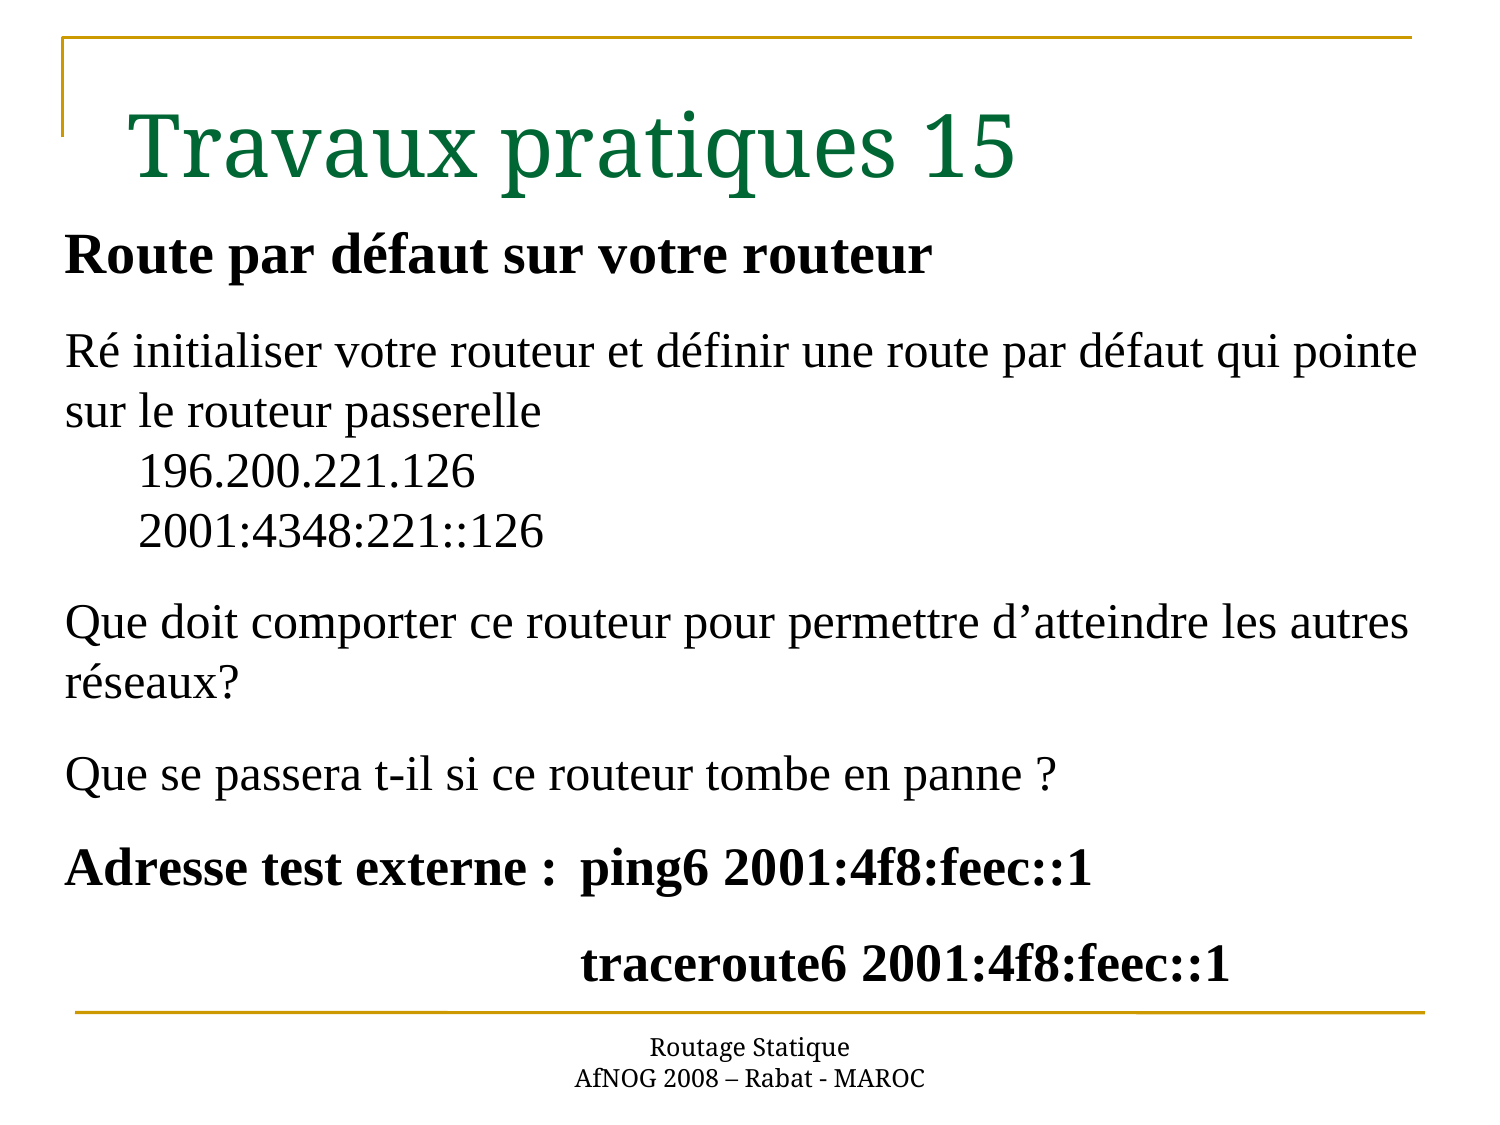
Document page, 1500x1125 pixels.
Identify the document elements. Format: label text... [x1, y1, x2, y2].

title Travaux pratiques 15 [112, 49, 1388, 212]
text_box Route par défaut sur votre routeur Ré initialiser votre routeur et définir une route par défaut qui pointe sur le routeur passerelle 196.200.221.126 2001:4348:221::126 Que doit comporter ce routeur pour permettre d’atteindre les autres réseaux? Que se passera t-il si ce routeur tombe en panne ? Adresse test externe : ping6 2001:4f8:feec::1 traceroute6 2001:4f8:feec::1 [49, 212, 1500, 1001]
